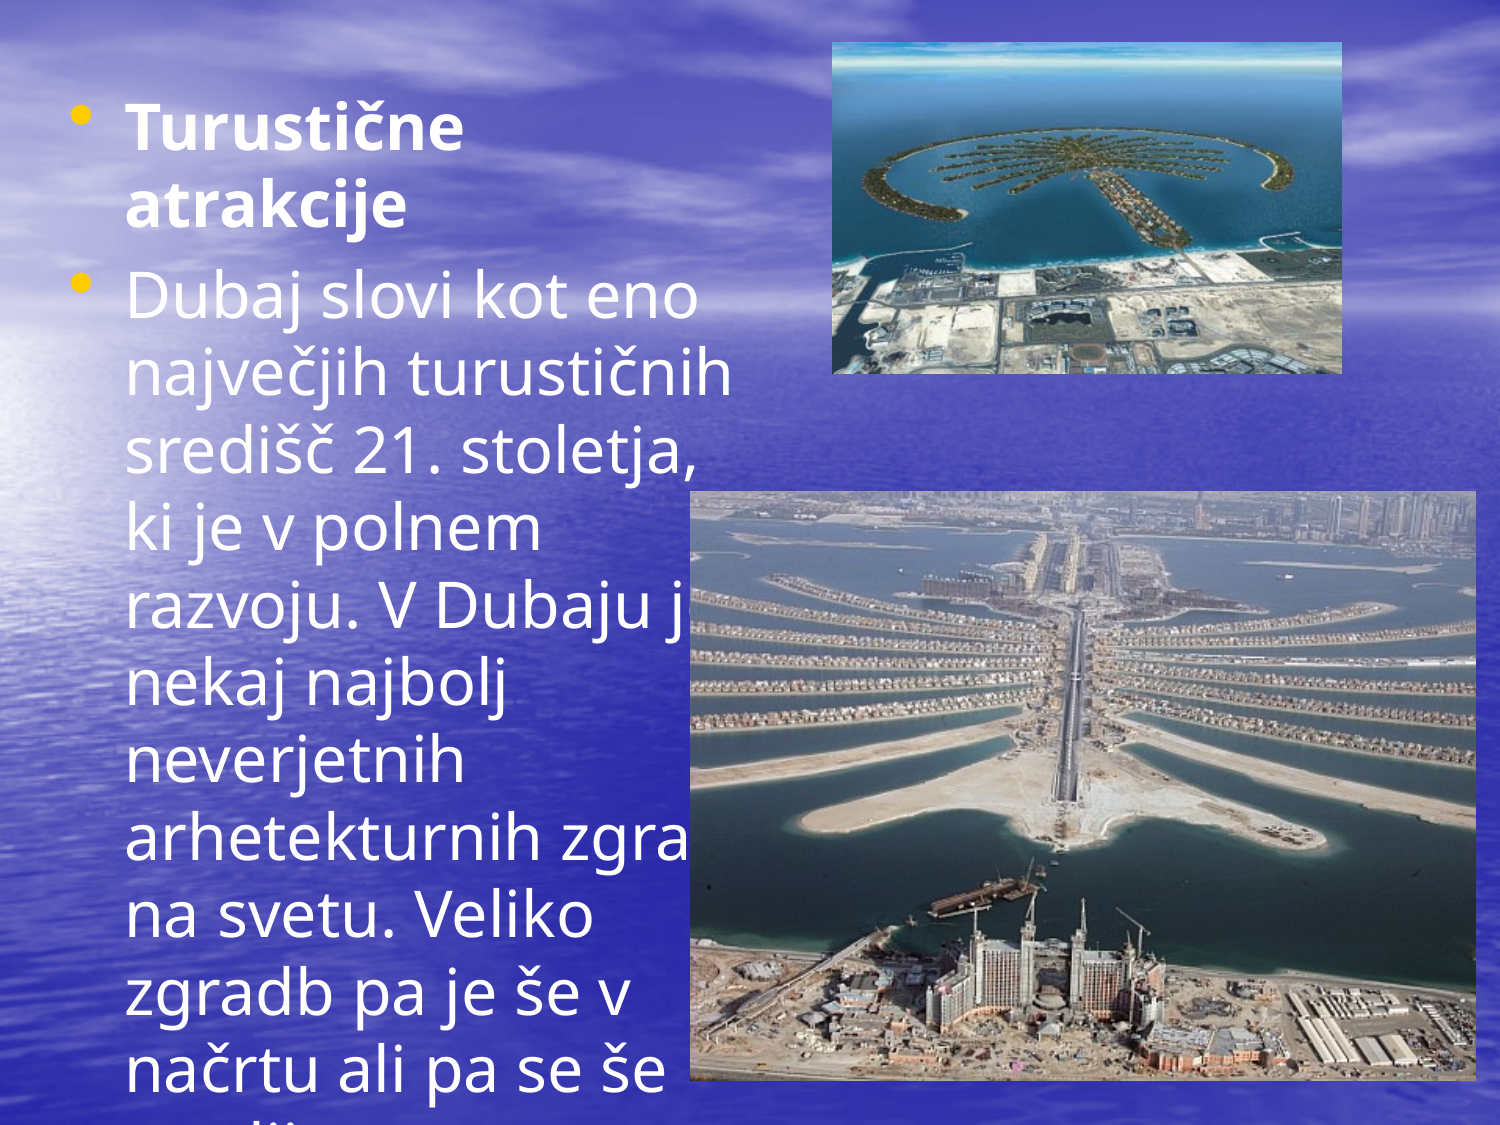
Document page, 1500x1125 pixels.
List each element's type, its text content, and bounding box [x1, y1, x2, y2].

list Turustične atrakcije Dubaj slovi kot eno največjih turustičnih središč 21. stoletja, ki je v polnem razvoju. V Dubaju je nekaj najbolj neverjetnih arhetekturnih zgrad na svetu. Veliko zgradb pa je še v načrtu ali pa se še gradijo. [53, 78, 774, 1094]
picture [0, 0, 1500, 1125]
